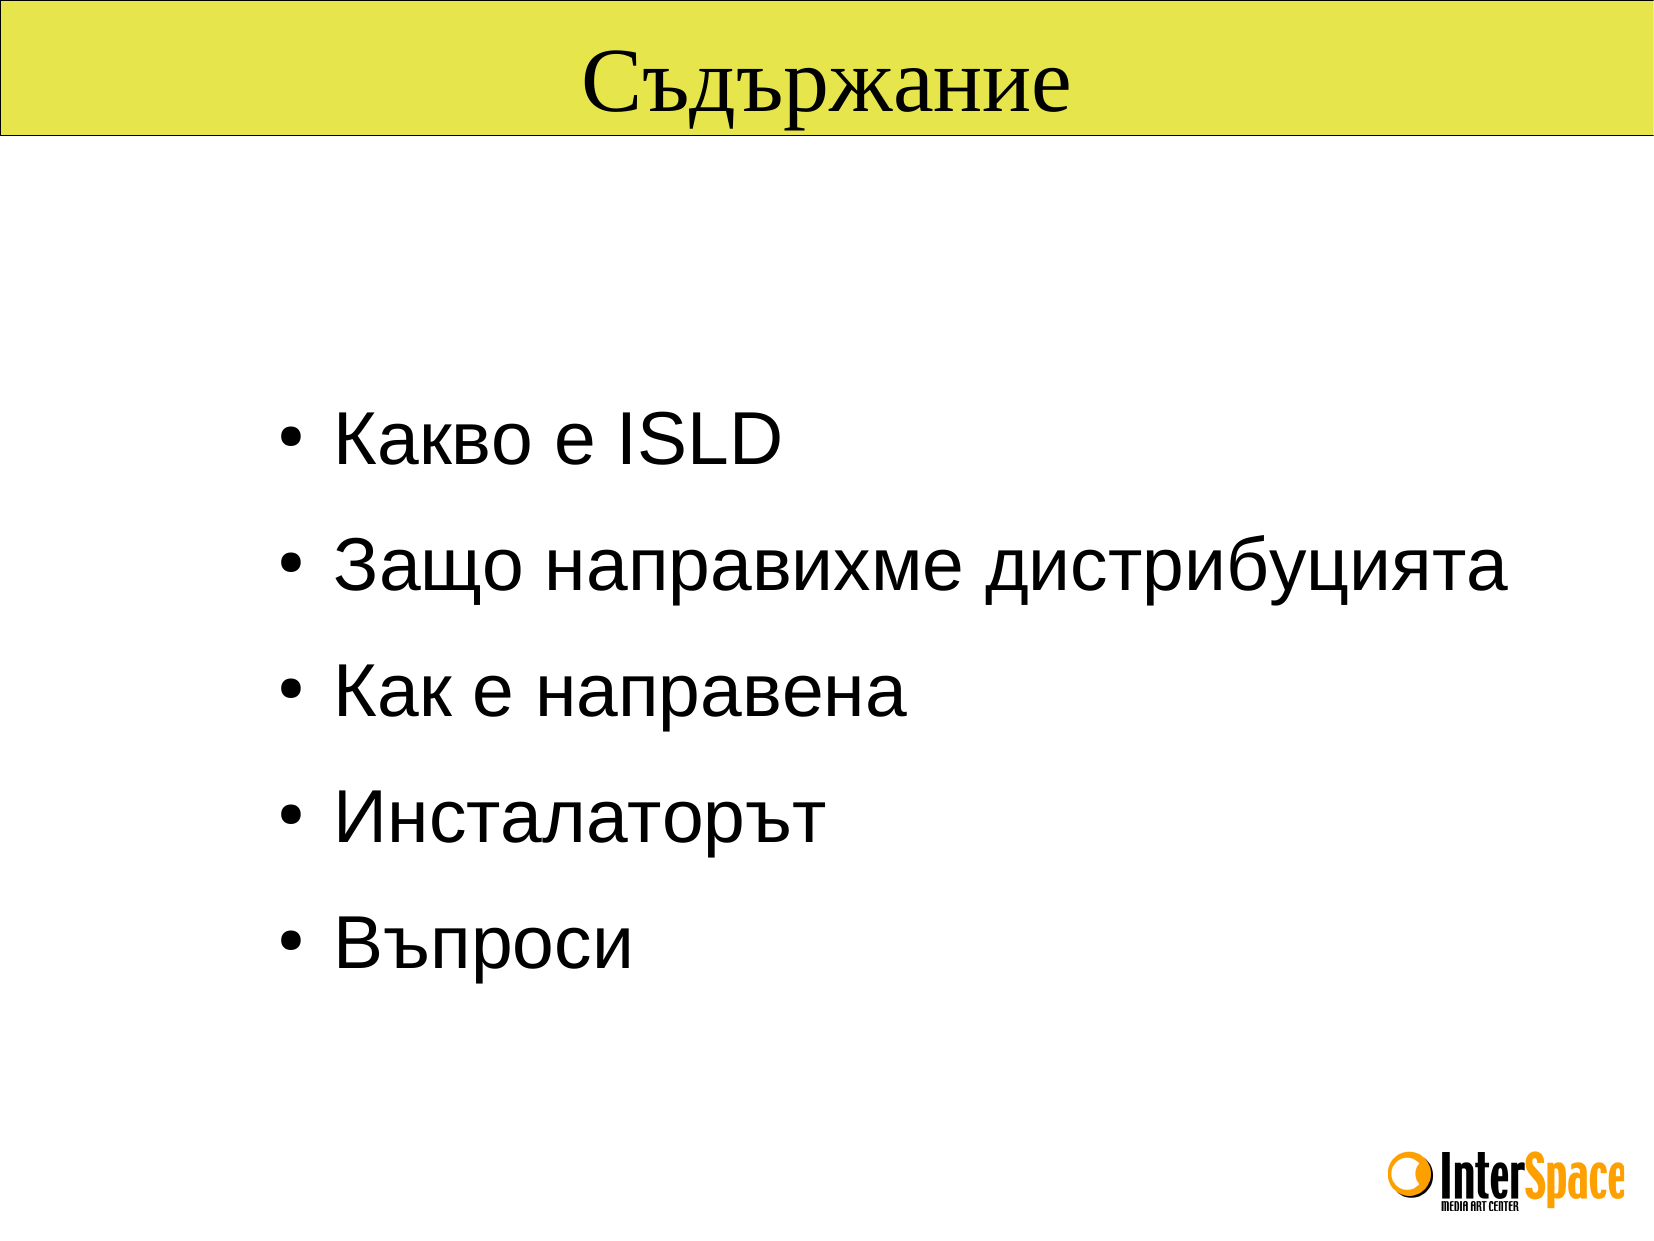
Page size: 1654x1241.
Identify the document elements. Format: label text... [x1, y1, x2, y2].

title Съдържание [133, 24, 1546, 137]
subtitle Какво е ISLD Защо направихме дистрибуцията Как е направена Инсталаторът Въпроси [206, 354, 1536, 943]
